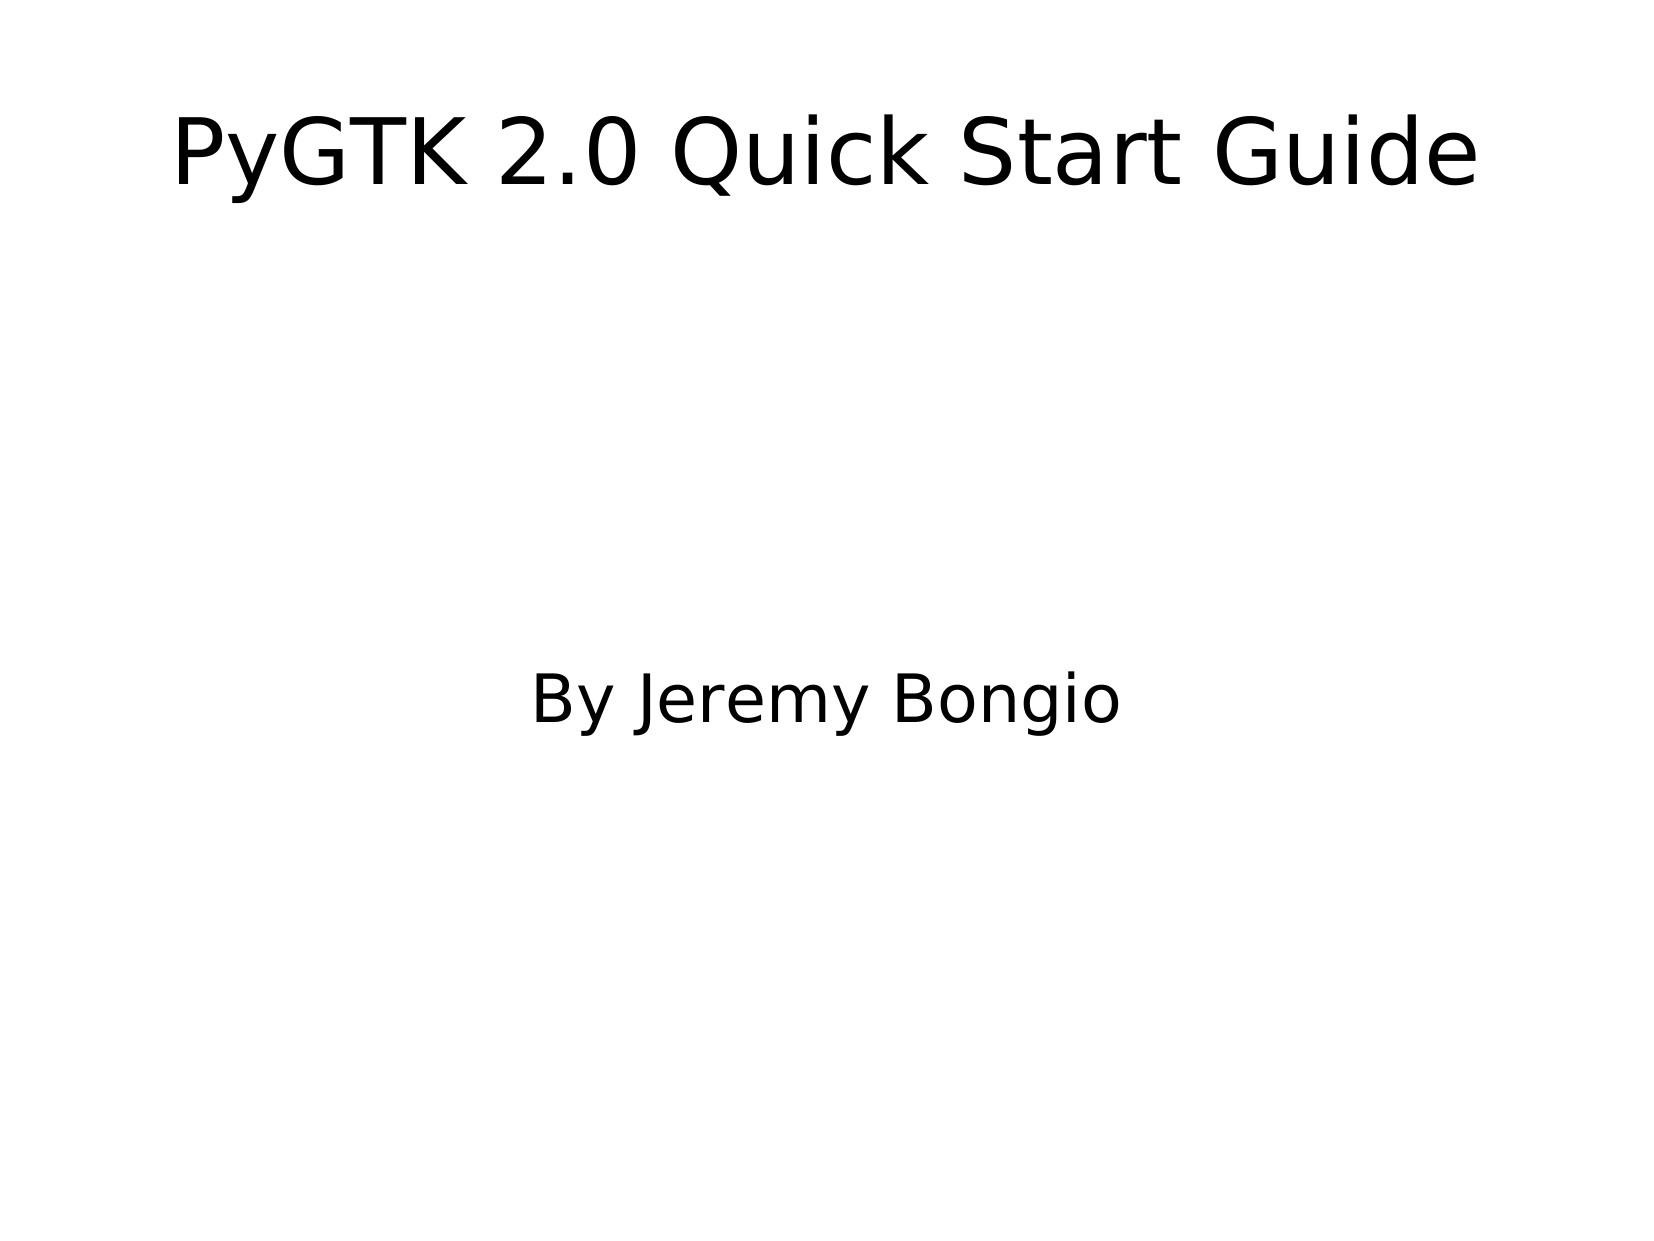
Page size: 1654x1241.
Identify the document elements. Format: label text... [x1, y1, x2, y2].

title PyGTK 2.0 Quick Start Guide [82, 49, 1571, 257]
subtitle By Jeremy Bongio [82, 290, 1571, 1109]
